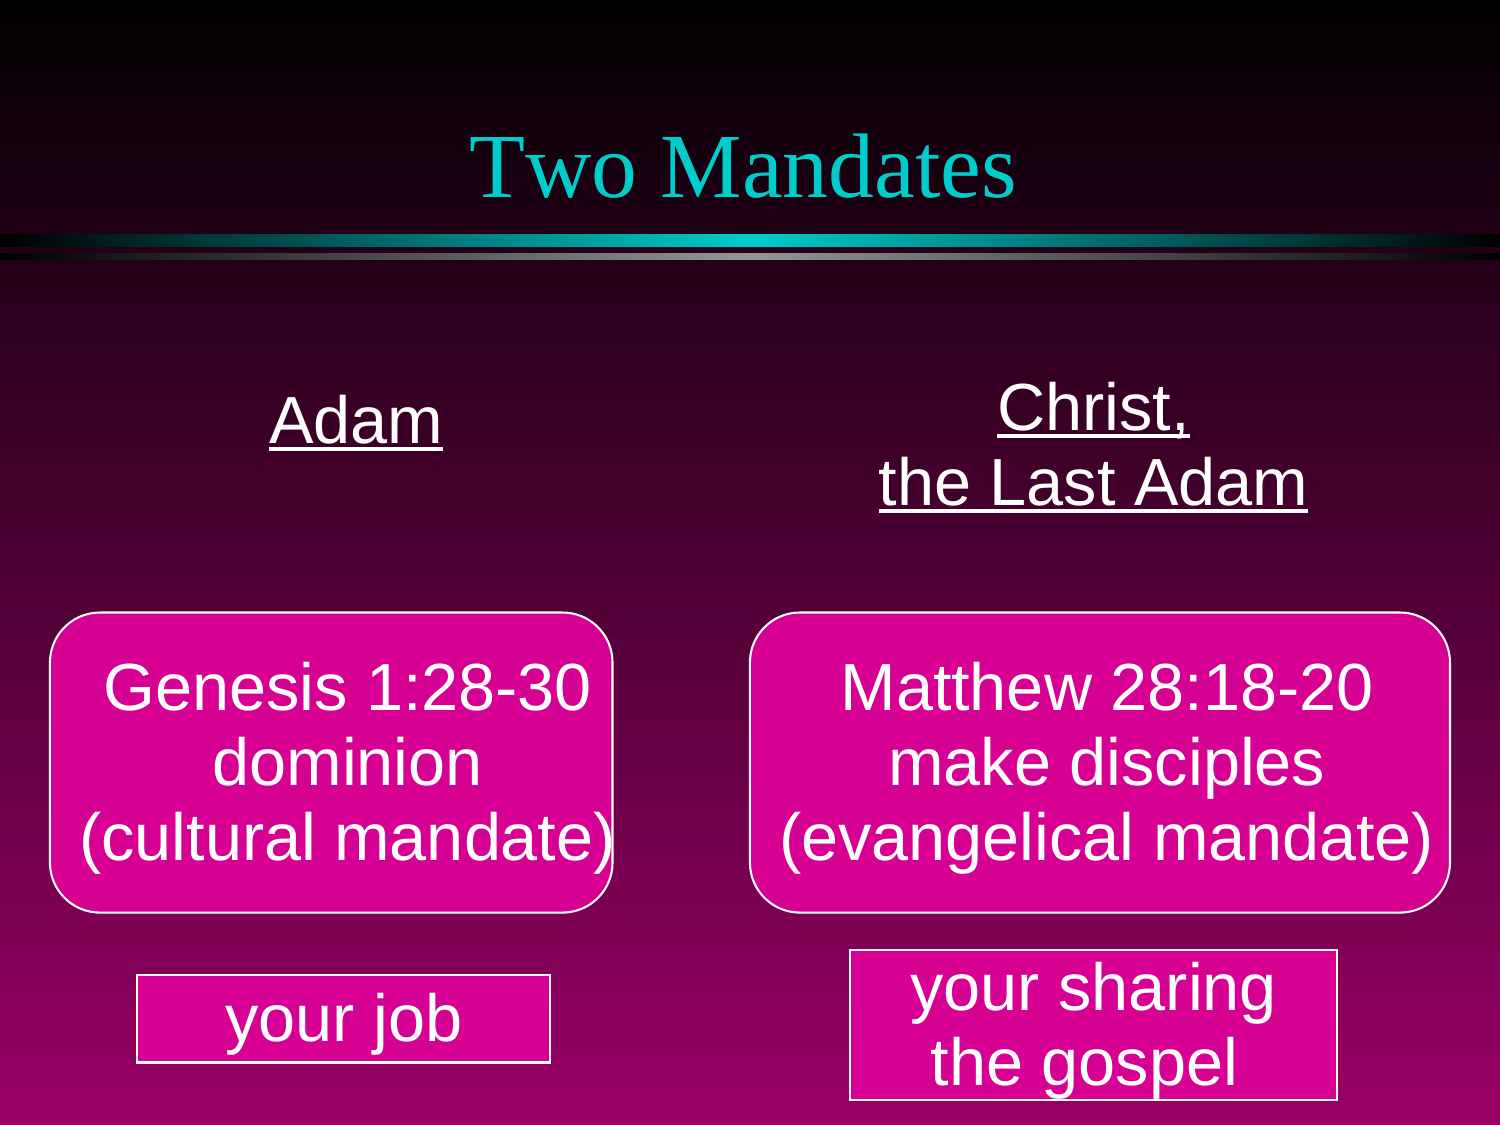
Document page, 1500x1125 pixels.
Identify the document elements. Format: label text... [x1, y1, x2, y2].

title Two Mandates [99, 37, 1388, 225]
text_box Christ, the Last Adam [774, 362, 1413, 528]
text_box your sharing the gospel [849, 950, 1338, 1101]
text_box Adam [212, 374, 501, 466]
text_box your job [137, 975, 550, 1063]
text_box Genesis 1:28-30 dominion (cultural mandate) [49, 612, 613, 913]
text_box Matthew 28:18-20 make disciples (evangelical mandate) [749, 612, 1450, 913]
